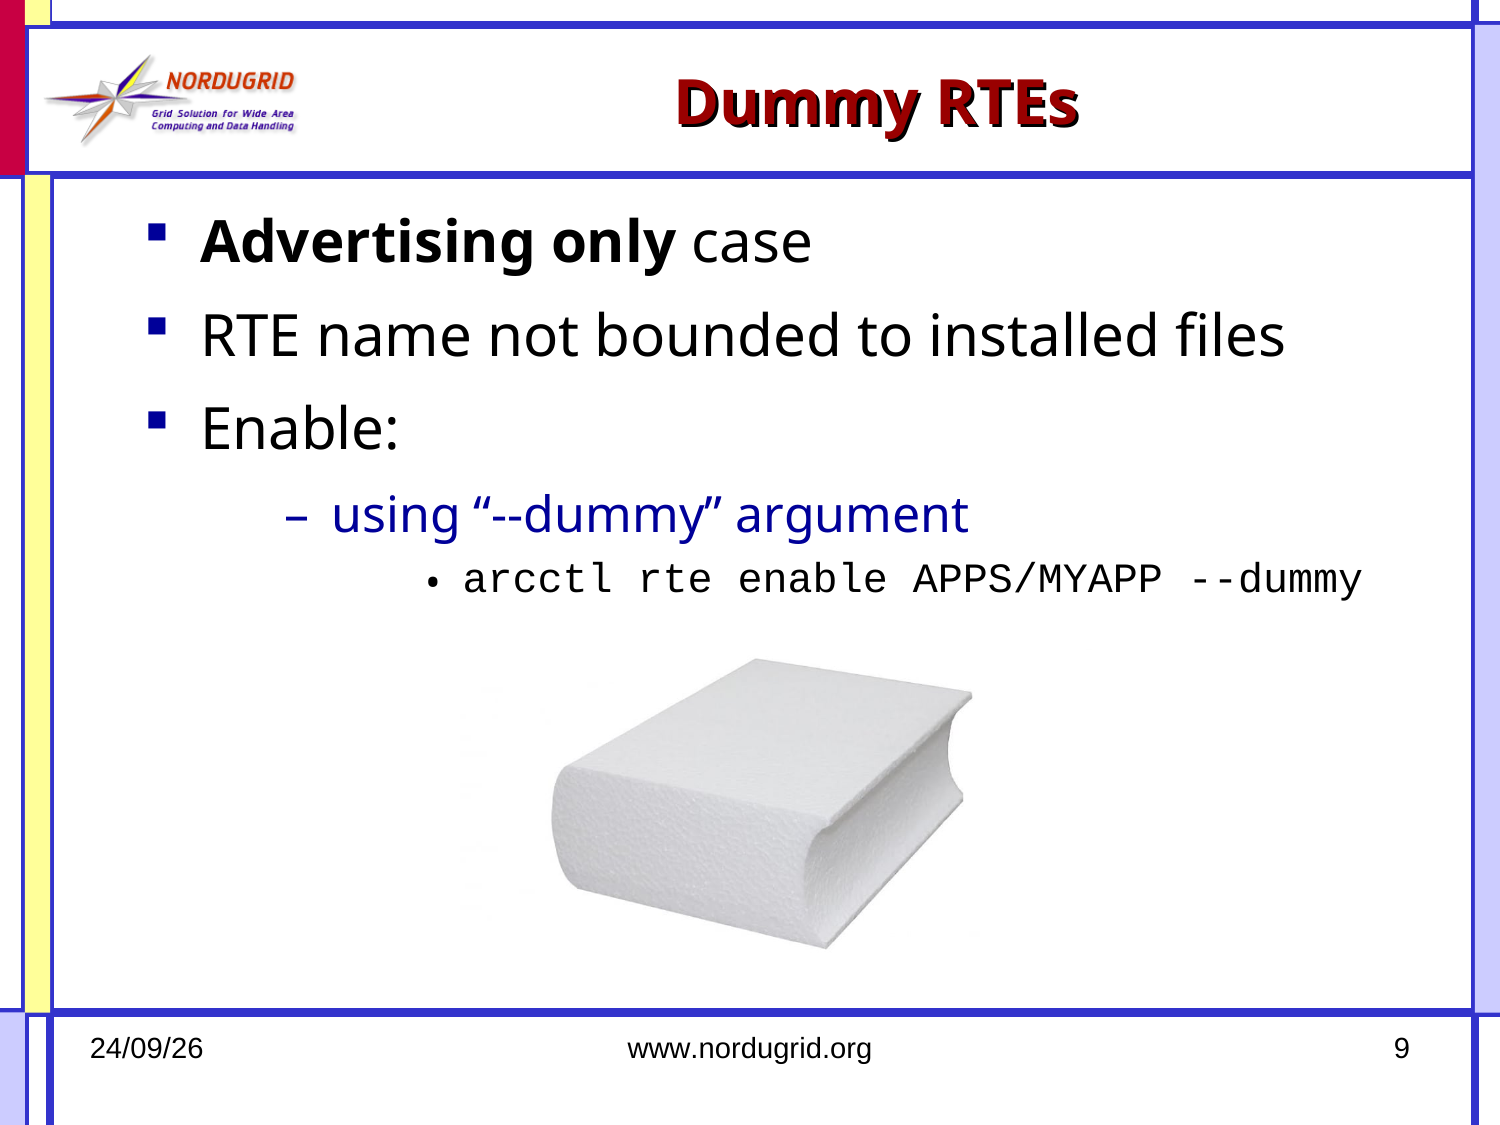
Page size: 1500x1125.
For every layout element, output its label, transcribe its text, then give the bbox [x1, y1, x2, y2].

title Dummy RTEs [324, 17, 1428, 183]
picture [460, 649, 1123, 963]
picture [40, 49, 301, 148]
list Advertising only case RTE name not bounded to installed files Enable: using “--dummy” argument arcctl rte enable APPS/MYAPP --dummy [87, 200, 1426, 853]
